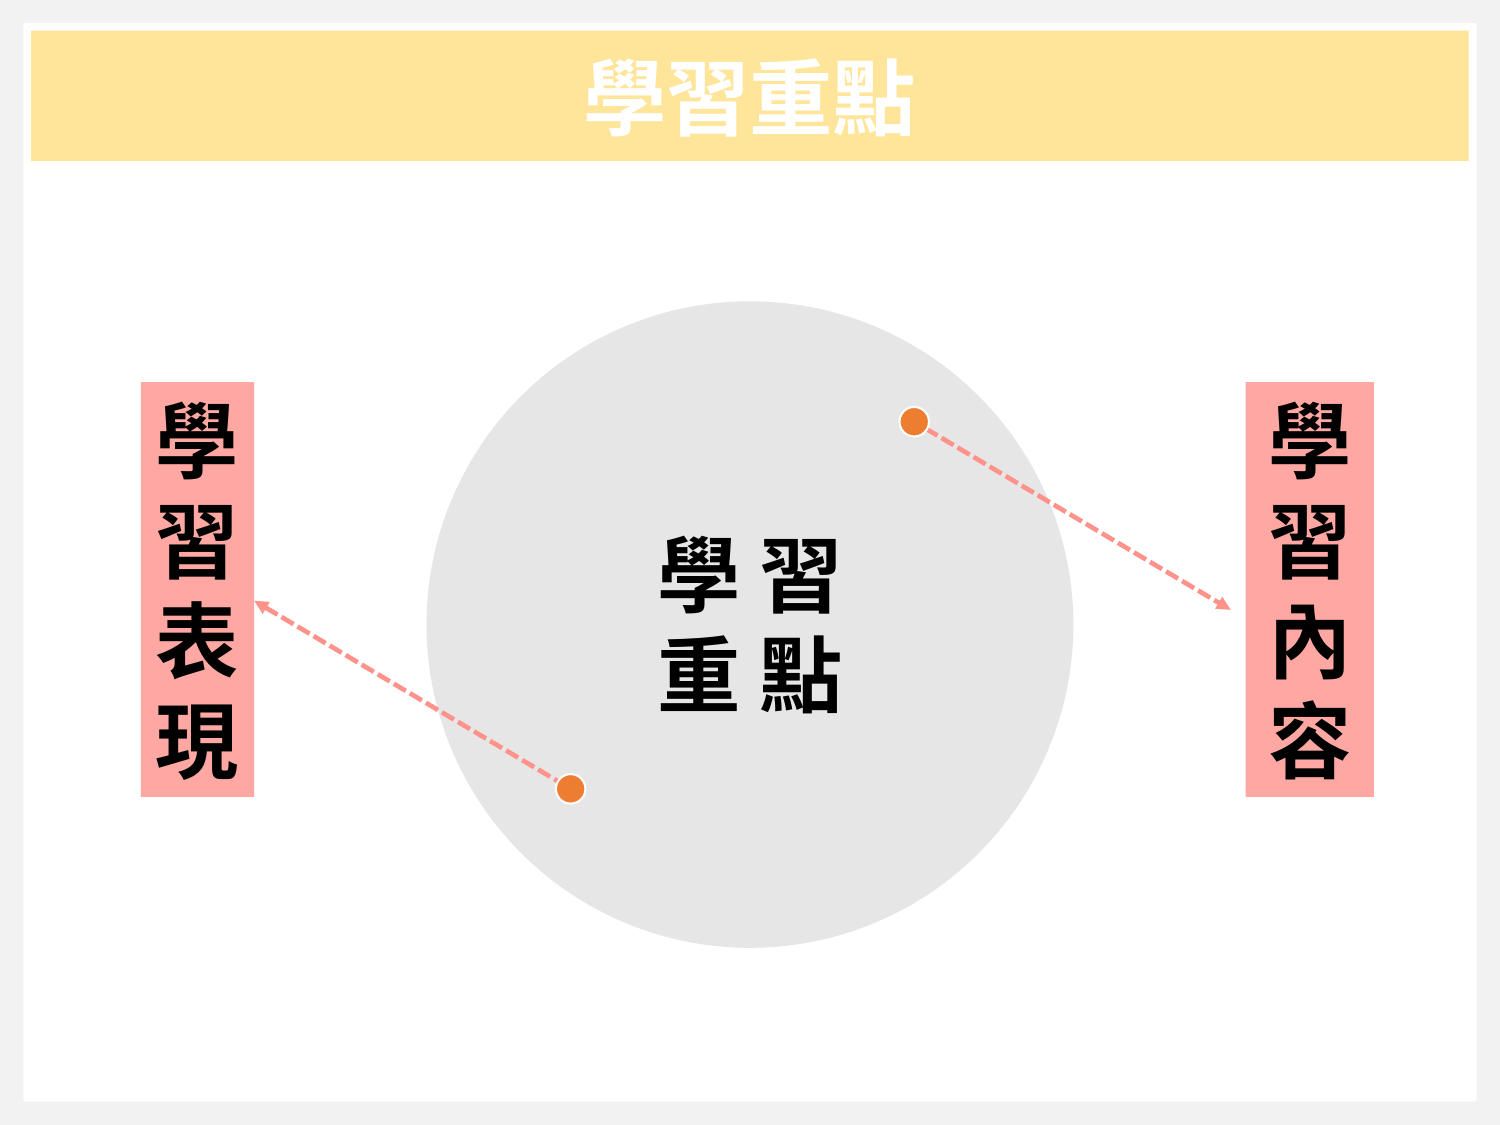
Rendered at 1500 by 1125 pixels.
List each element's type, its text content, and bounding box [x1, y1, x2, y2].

text_box [426, 301, 1074, 948]
text_box 學習表現 [140, 382, 255, 797]
text_box 學 習 重 點 [642, 515, 858, 731]
text_box 學習重點 [31, 30, 1469, 161]
text_box 學習內容 [1245, 382, 1374, 797]
